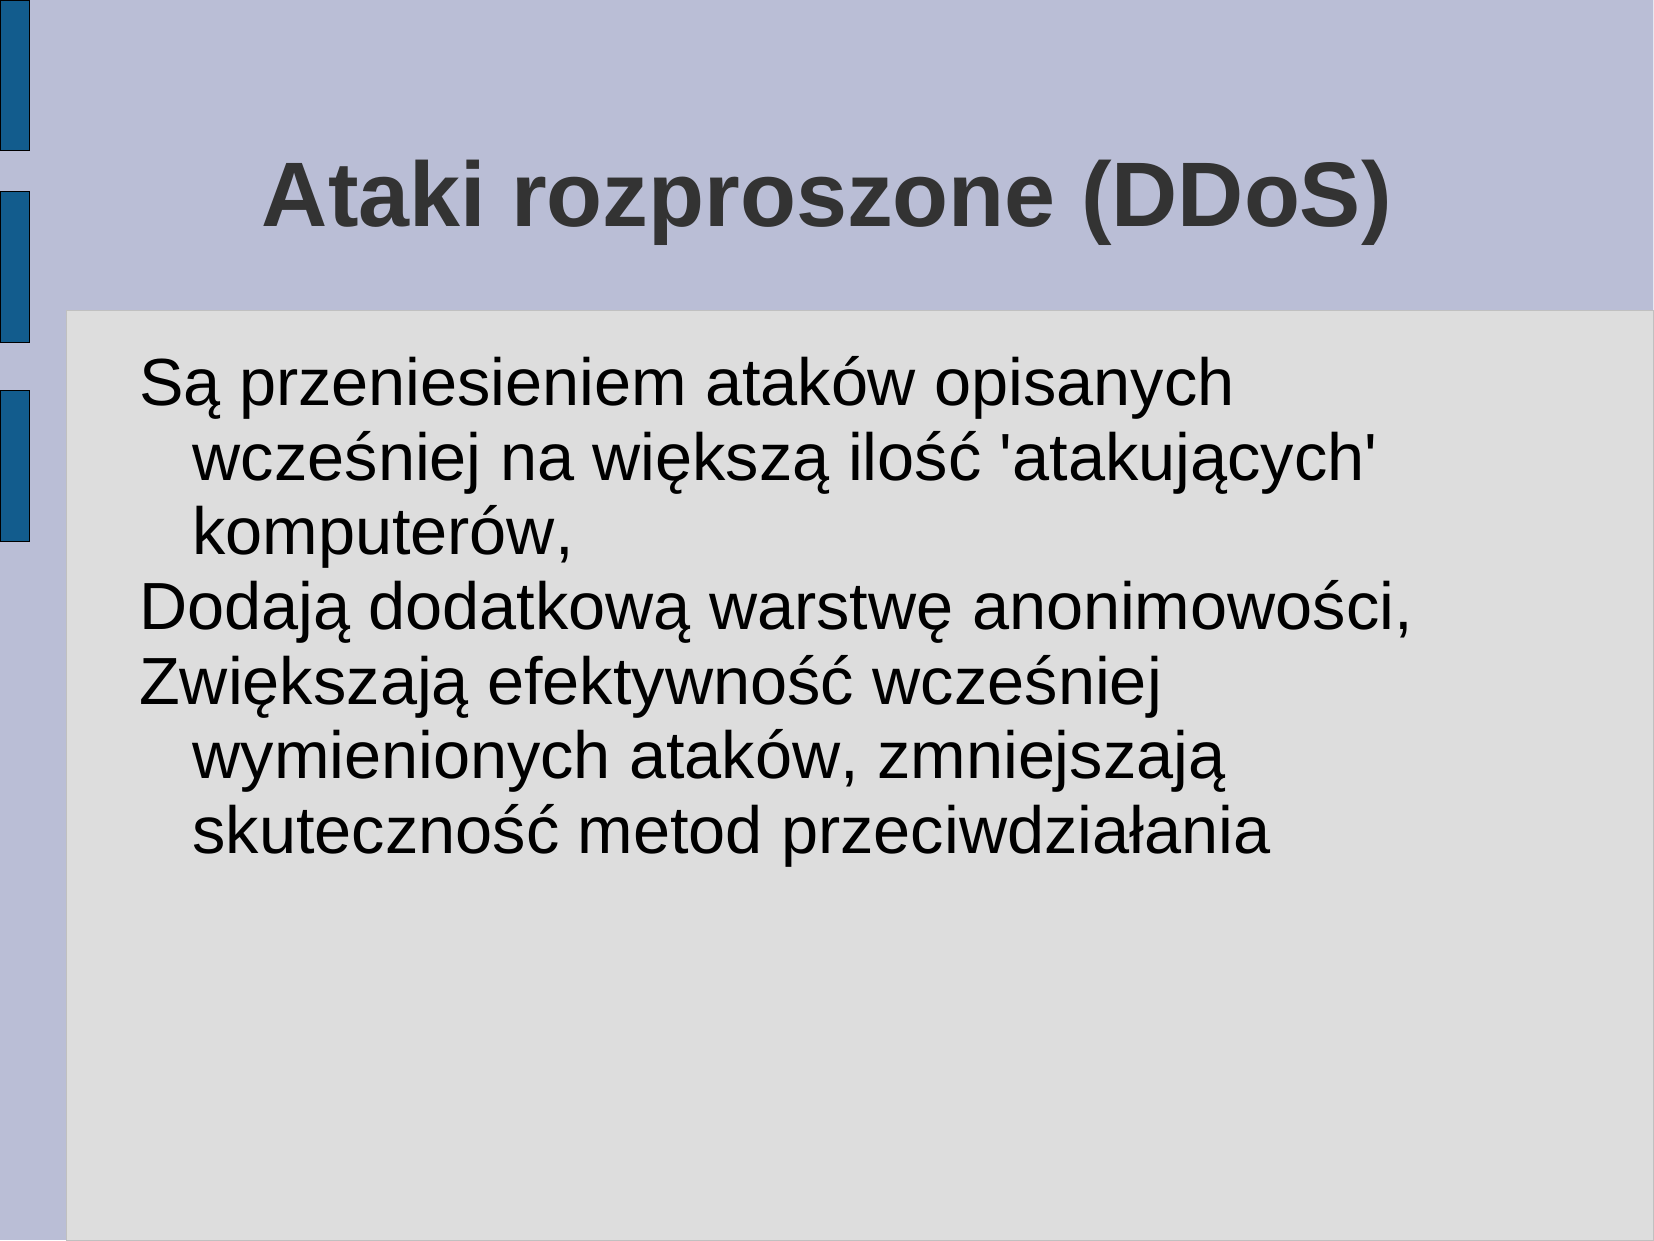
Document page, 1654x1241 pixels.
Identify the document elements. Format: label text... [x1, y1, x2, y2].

title Ataki rozproszone (DDoS) [121, 91, 1534, 299]
list Są przeniesieniem ataków opisanych wcześniej na większą ilość 'atakujących' komputerów, Dodają dodatkową warstwę anonimowości, Zwiększają efektywność wcześniej wymienionych ataków, zmniejszają skuteczność metod przeciwdziałania [121, 344, 1534, 1127]
